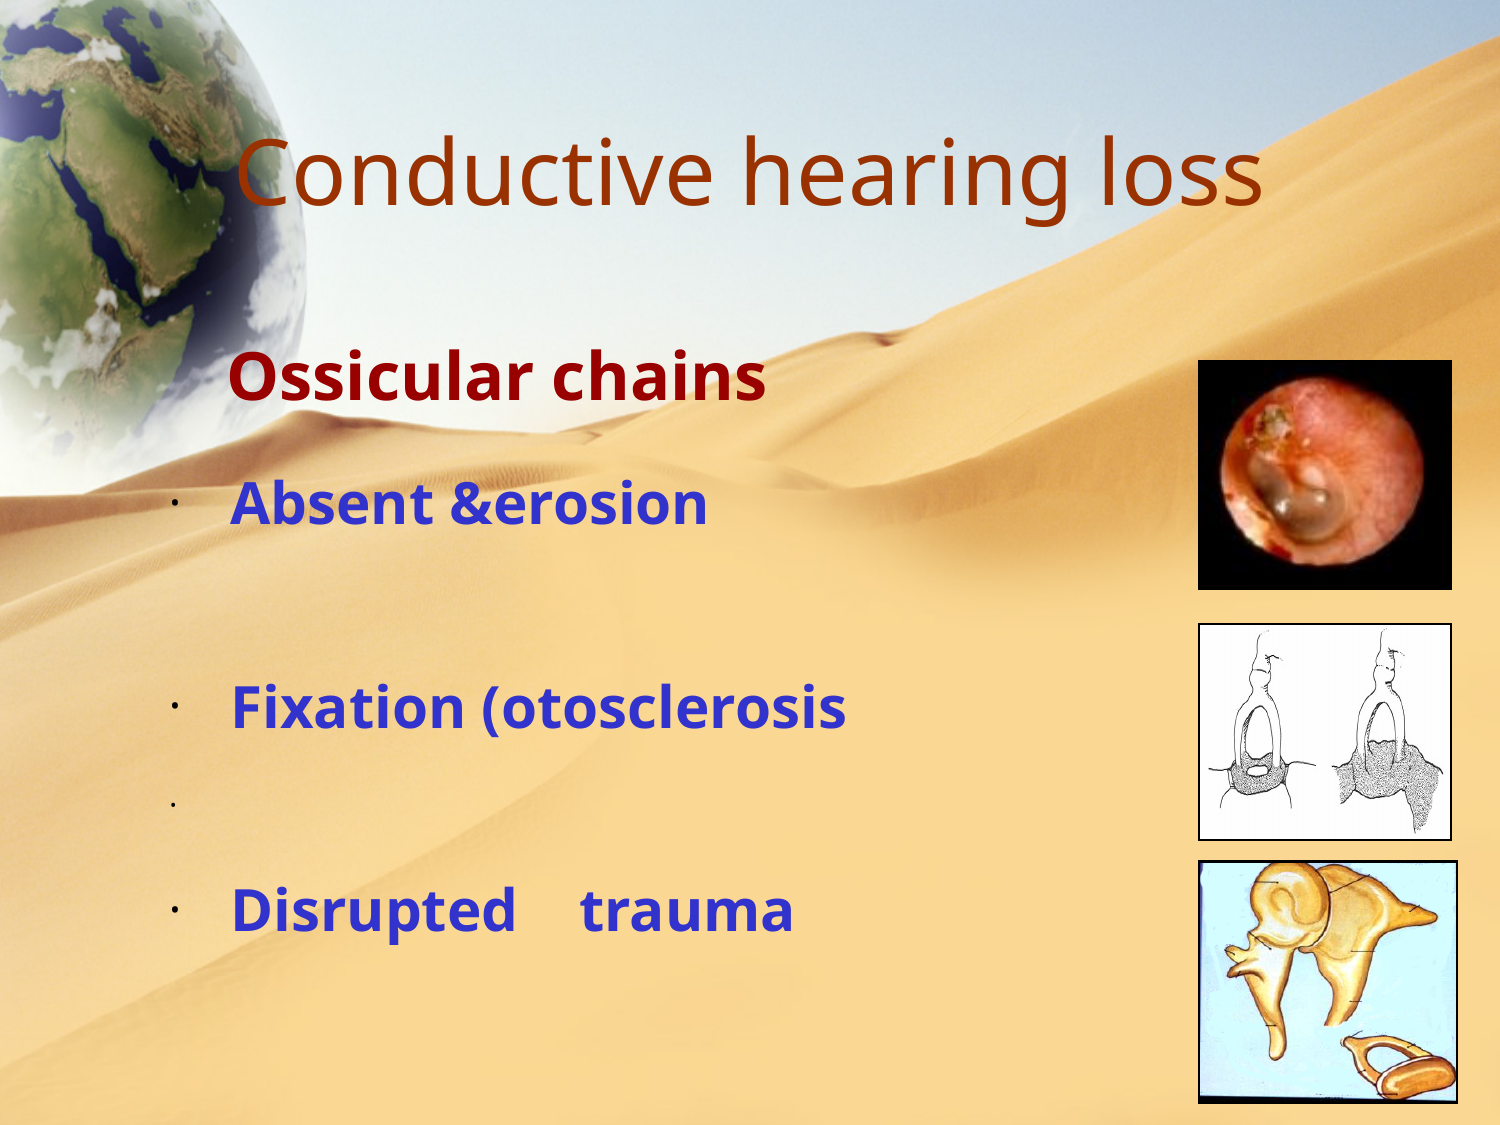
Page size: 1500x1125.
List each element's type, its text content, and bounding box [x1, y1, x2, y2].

text_box Ossicular chains Absent &erosion Fixation (otosclerosis Disrupted trauma [155, 312, 926, 1038]
picture [0, 0, 1500, 1125]
text_box Conductive hearing loss [112, 99, 1388, 288]
